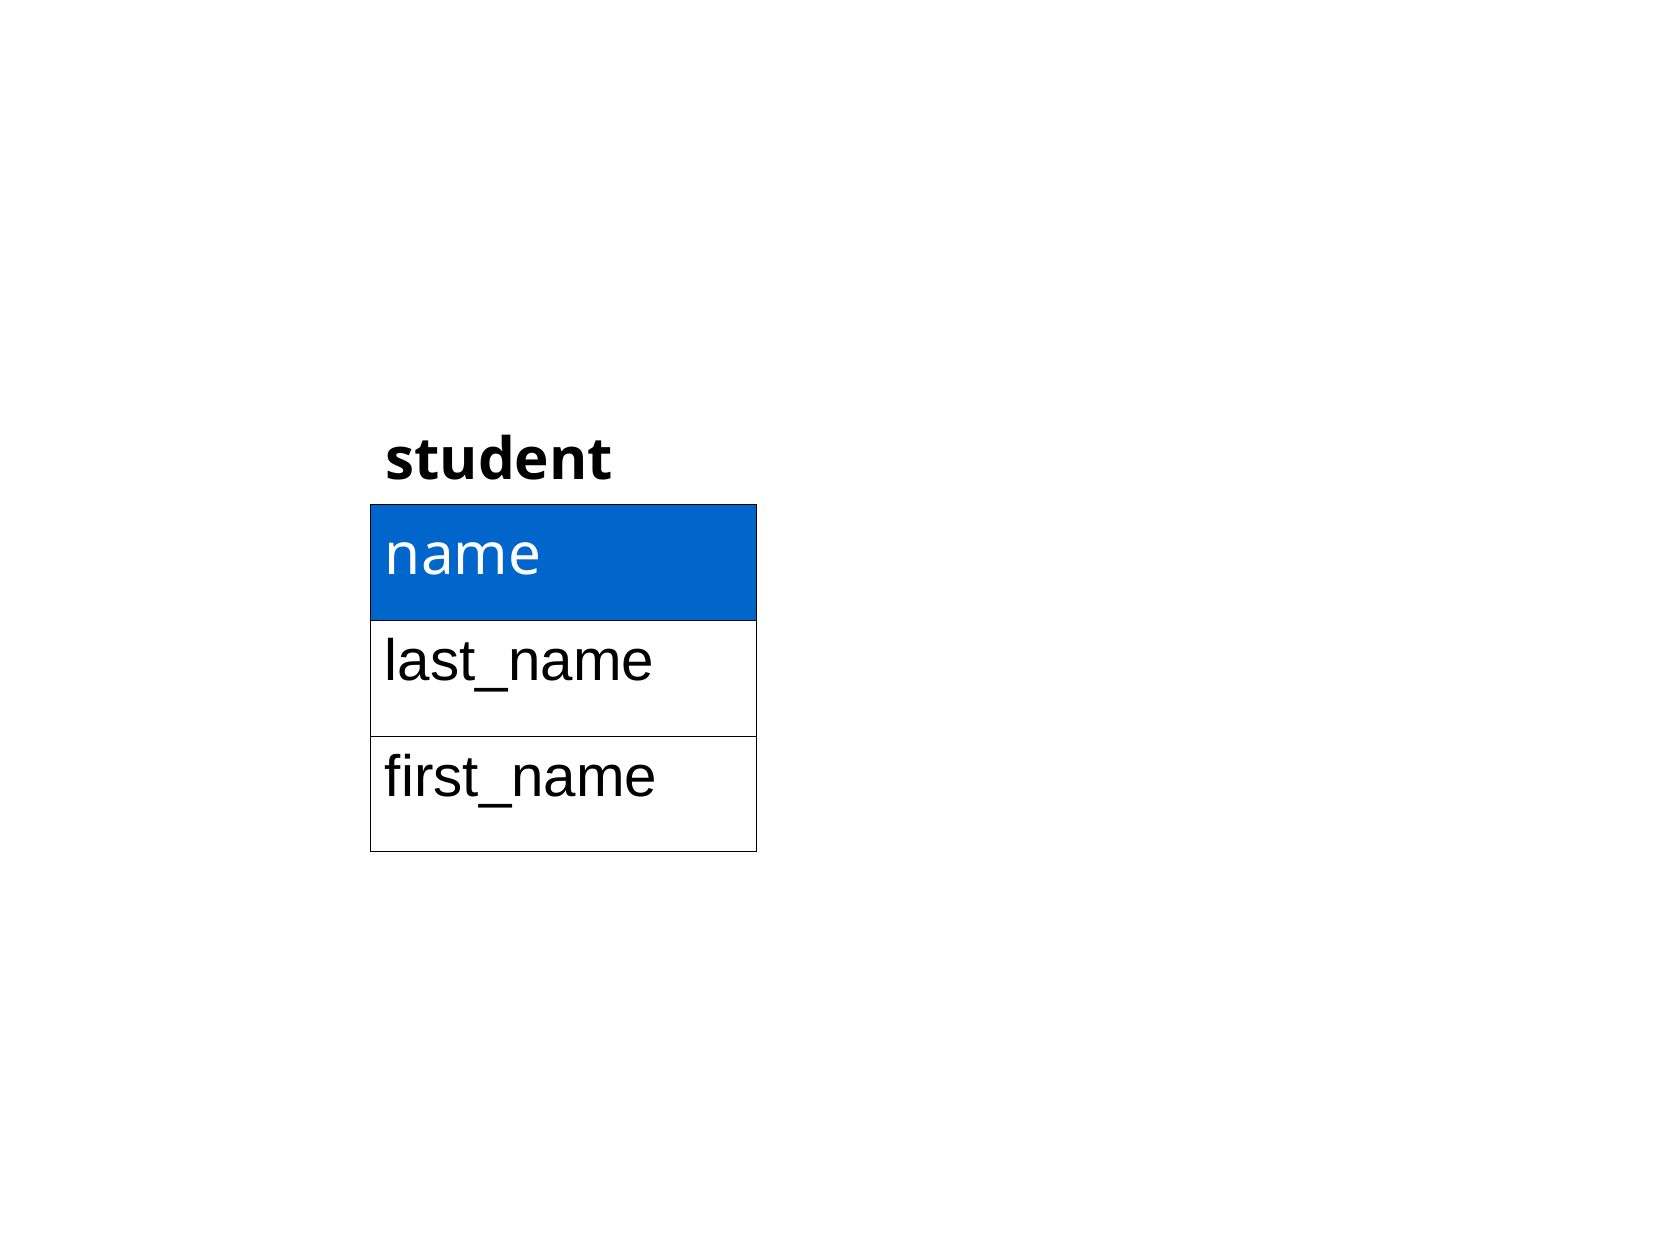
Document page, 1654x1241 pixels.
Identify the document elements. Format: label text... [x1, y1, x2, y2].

table_cell last_name [371, 621, 756, 736]
text_box student [371, 409, 710, 496]
table_header name [371, 505, 756, 620]
table_cell first_name [371, 737, 756, 851]
